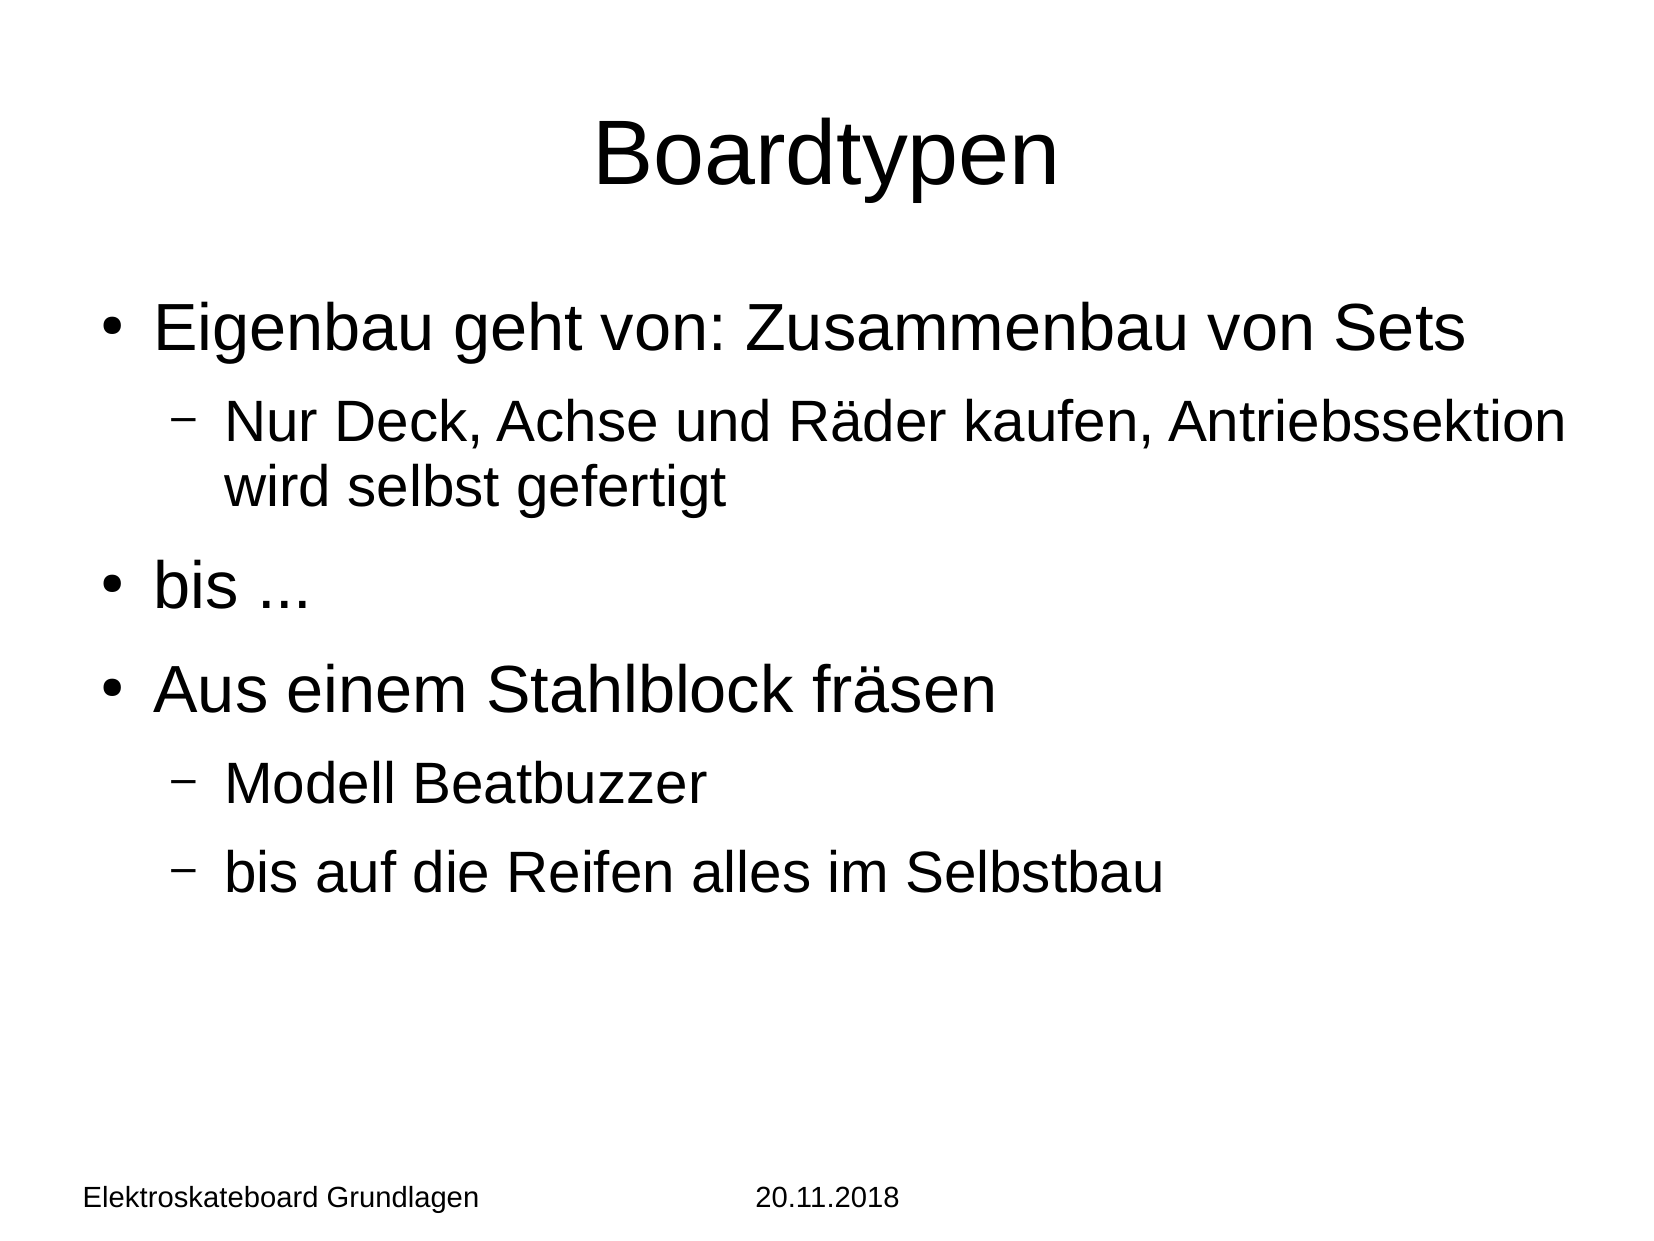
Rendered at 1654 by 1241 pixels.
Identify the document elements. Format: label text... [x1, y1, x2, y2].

list Eigenbau geht von: Zusammenbau von Sets Nur Deck, Achse und Räder kaufen, Antriebssektion wird selbst gefertigt bis ... Aus einem Stahlblock fräsen Modell Beatbuzzer bis auf die Reifen alles im Selbstbau [82, 290, 1571, 1010]
title Boardtypen [82, 49, 1571, 257]
